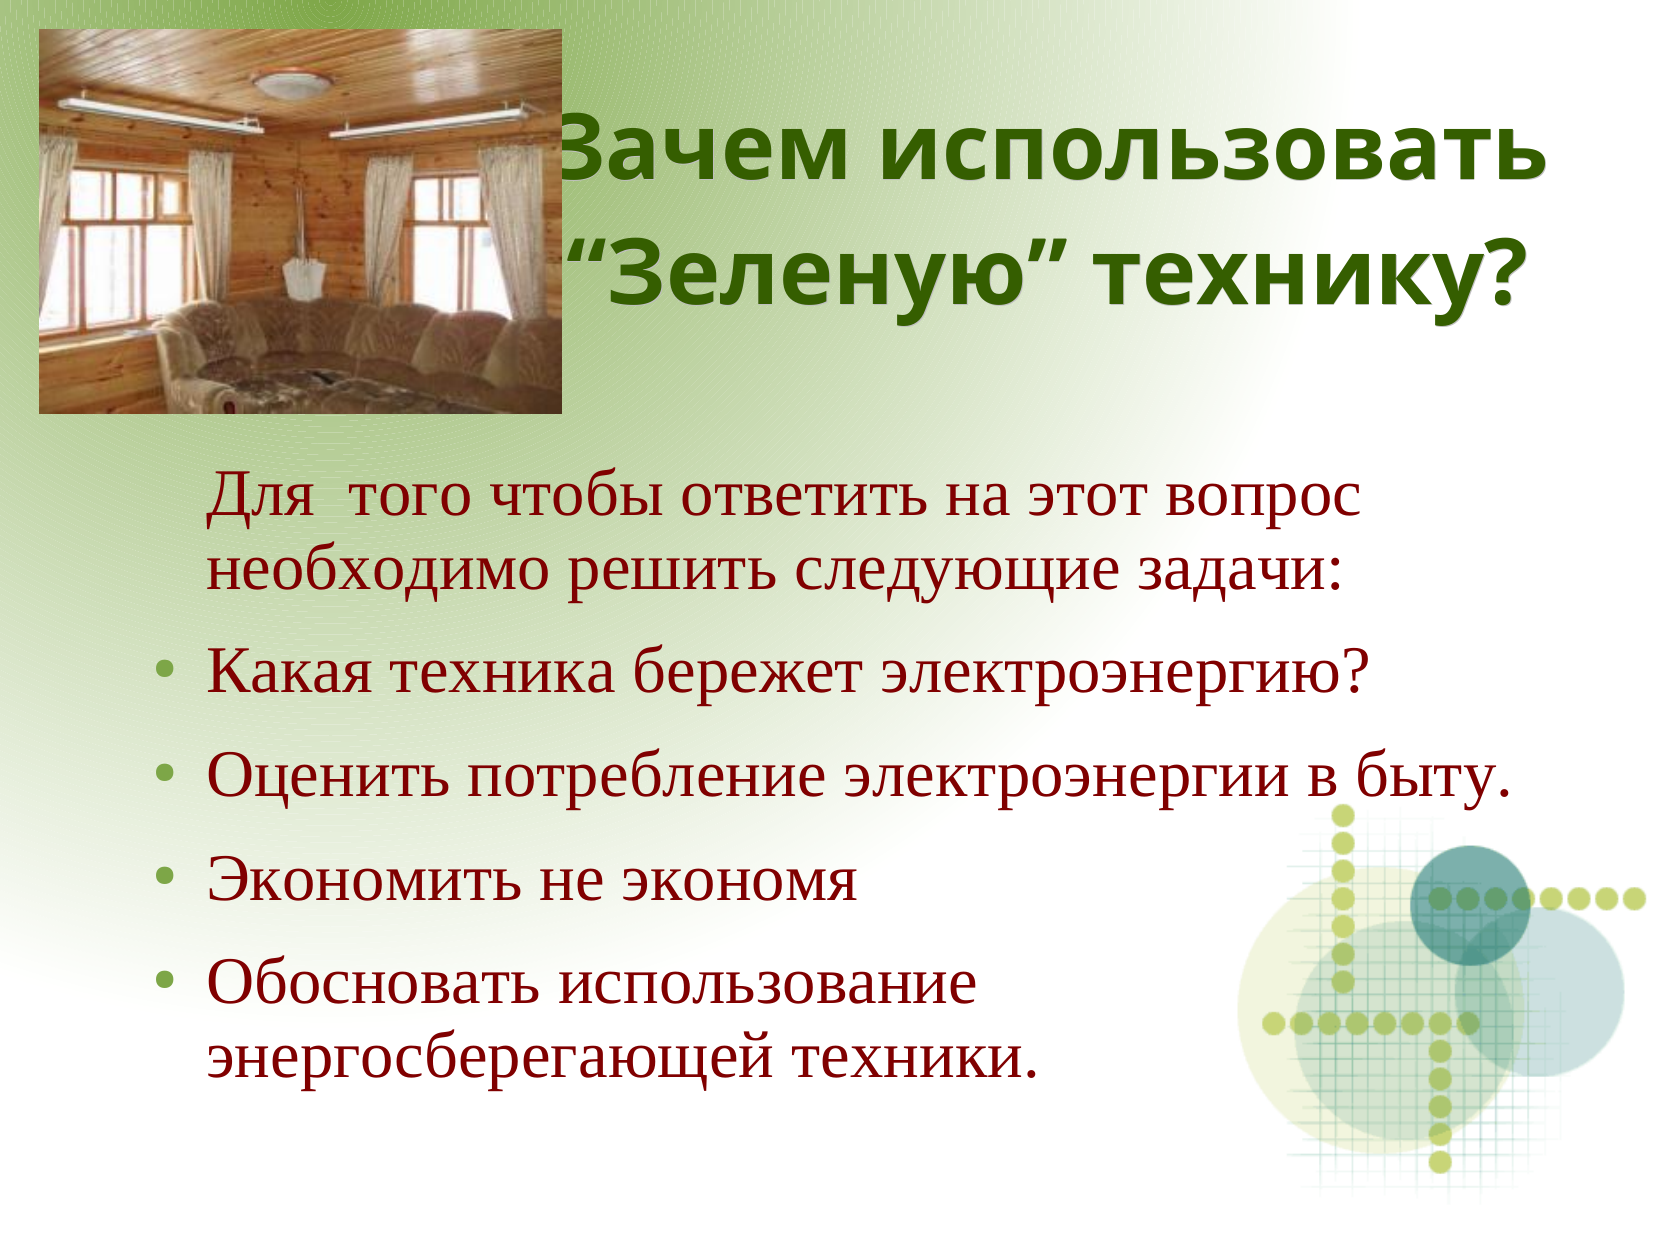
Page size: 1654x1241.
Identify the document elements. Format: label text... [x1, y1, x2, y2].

picture [1224, 792, 1654, 1211]
list Для того чтобы ответить на этот вопрос необходимо решить следующие задачи: Какая техника бережет электроэнергию? Оценить потребление электроэнергии в быту. Экономить не экономя Обосновать использование энергосберегающей техники. [135, 455, 1548, 1179]
picture [39, 29, 562, 414]
title Зачем использовать “Зеленую” технику? [562, 95, 1595, 318]
